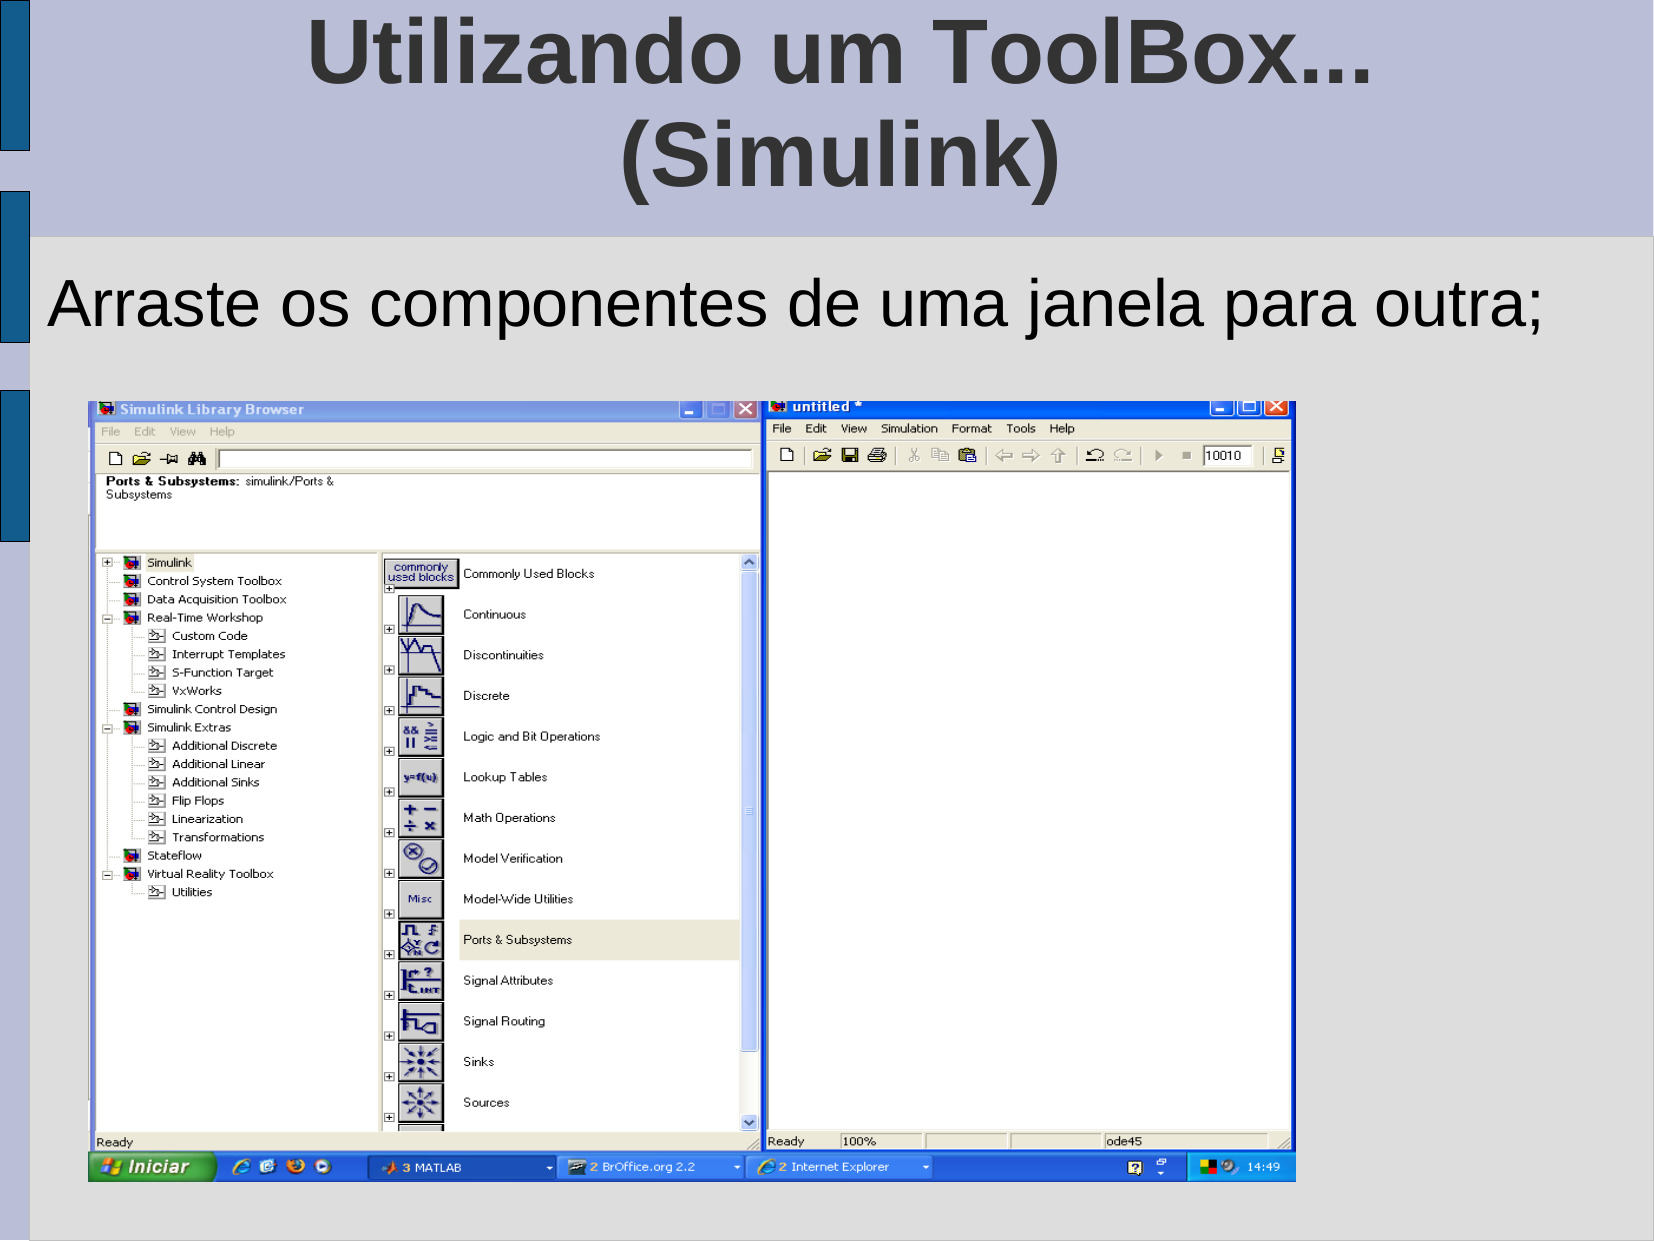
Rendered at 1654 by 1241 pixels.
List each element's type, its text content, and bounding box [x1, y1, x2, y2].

title Utilizando um ToolBox... (Simulink) [29, 1, 1654, 207]
list Arraste os componentes de uma janela para outra; [29, 265, 1654, 1196]
picture [88, 401, 1296, 1182]
